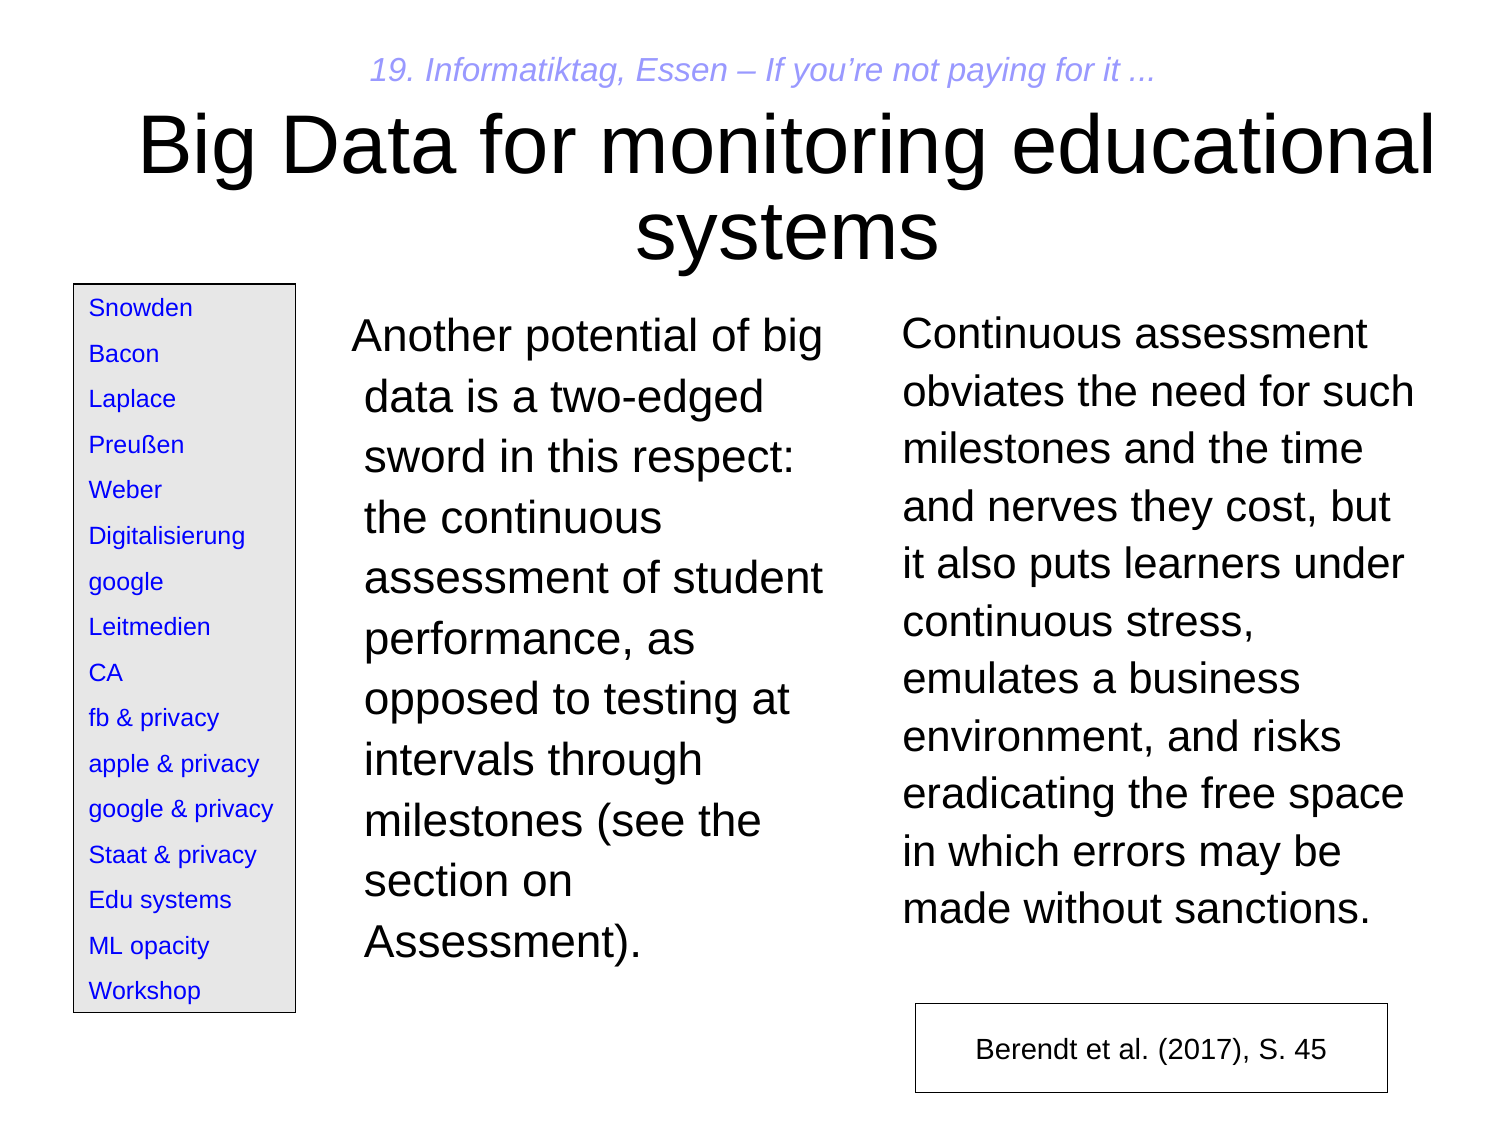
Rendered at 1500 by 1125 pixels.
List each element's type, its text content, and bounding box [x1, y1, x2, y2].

list Continuous assessment obviates the need for such milestones and the time and nerves they cost, but it also puts learners under continuous stress, emulates a business environment, and risks eradicating the free space in which errors may be made without sanctions. [889, 299, 1426, 975]
title Big Data for monitoring educational systems [113, 96, 1463, 285]
list Another potential of big data is a two-edged sword in this respect: the continuous assessment of student performance, as opposed to testing at intervals through milestones (see the section on Assessment). [327, 299, 864, 975]
text_box Berendt et al. (2017), S. 45 [915, 1003, 1388, 1093]
